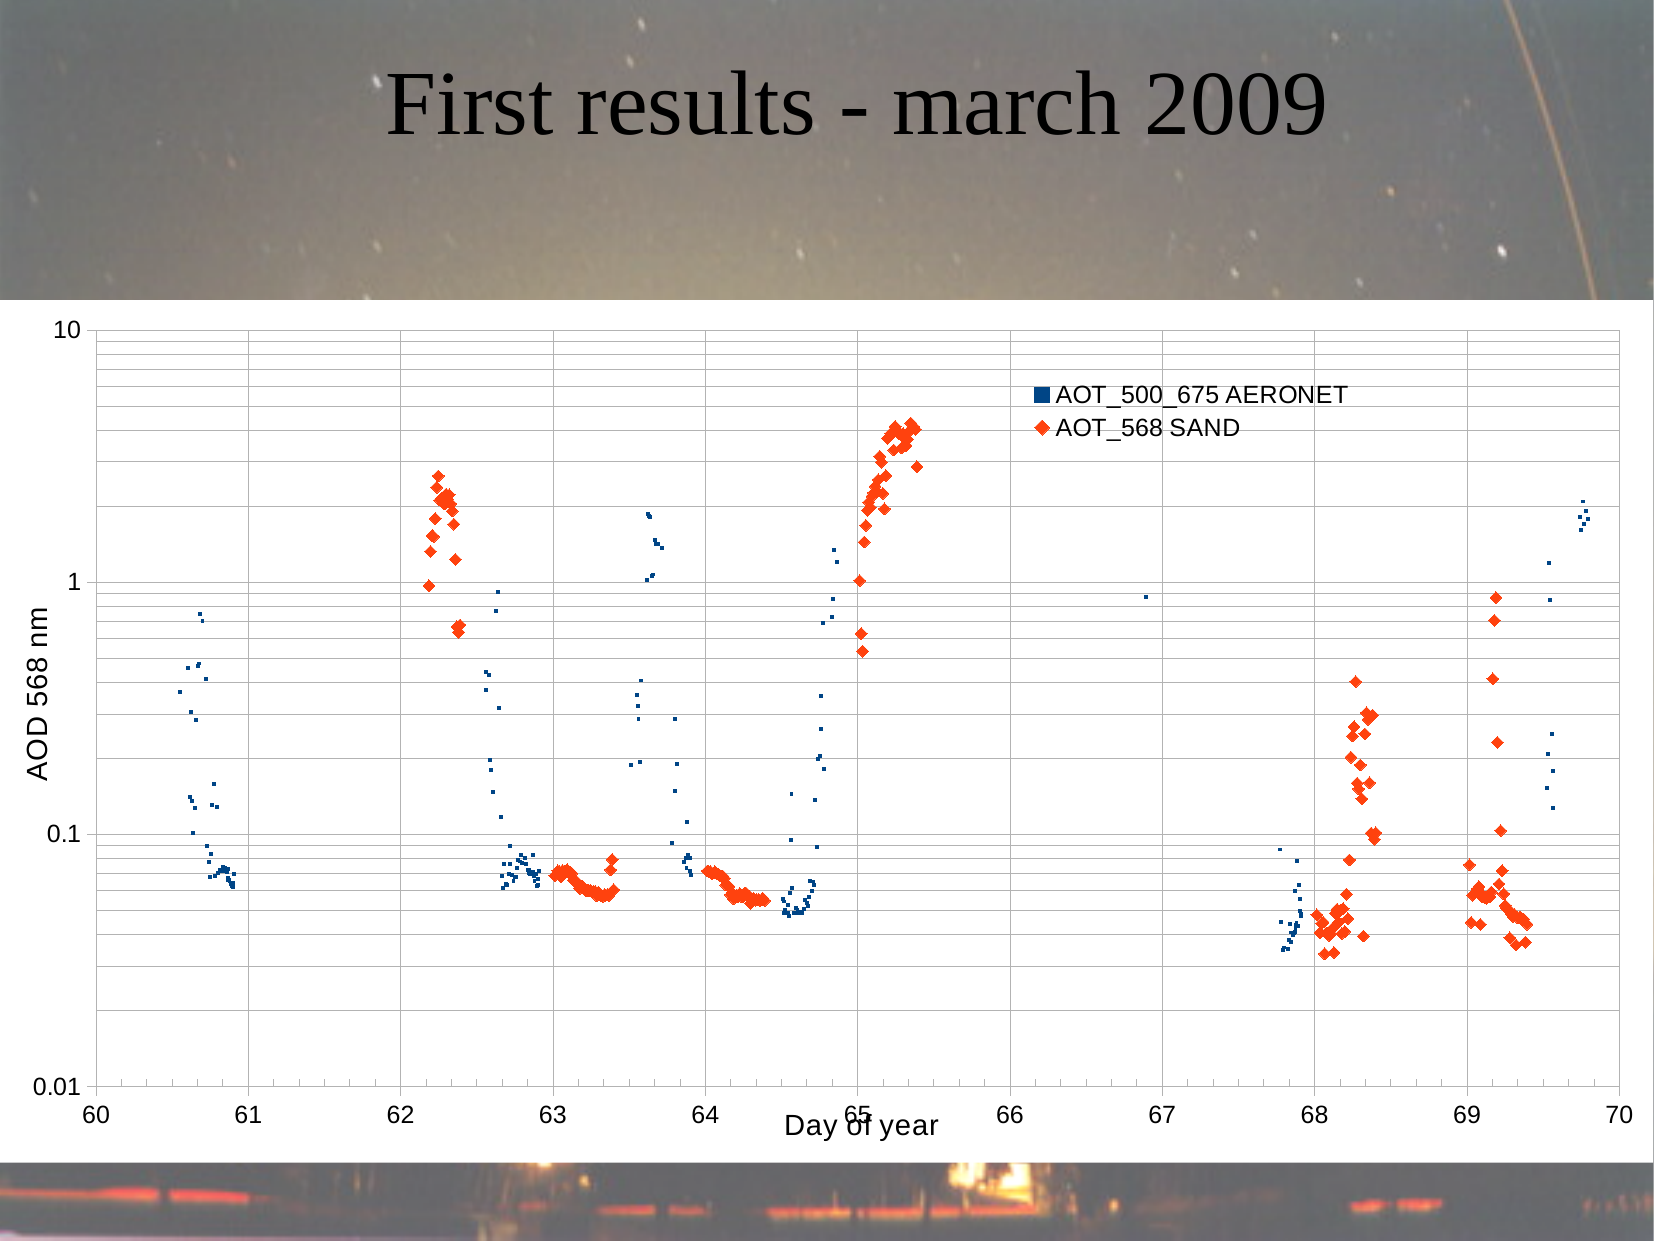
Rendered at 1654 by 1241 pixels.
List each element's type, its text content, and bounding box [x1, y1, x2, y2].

chart [0, 300, 1654, 1163]
text_box First results - march 2009 [91, 0, 1624, 204]
